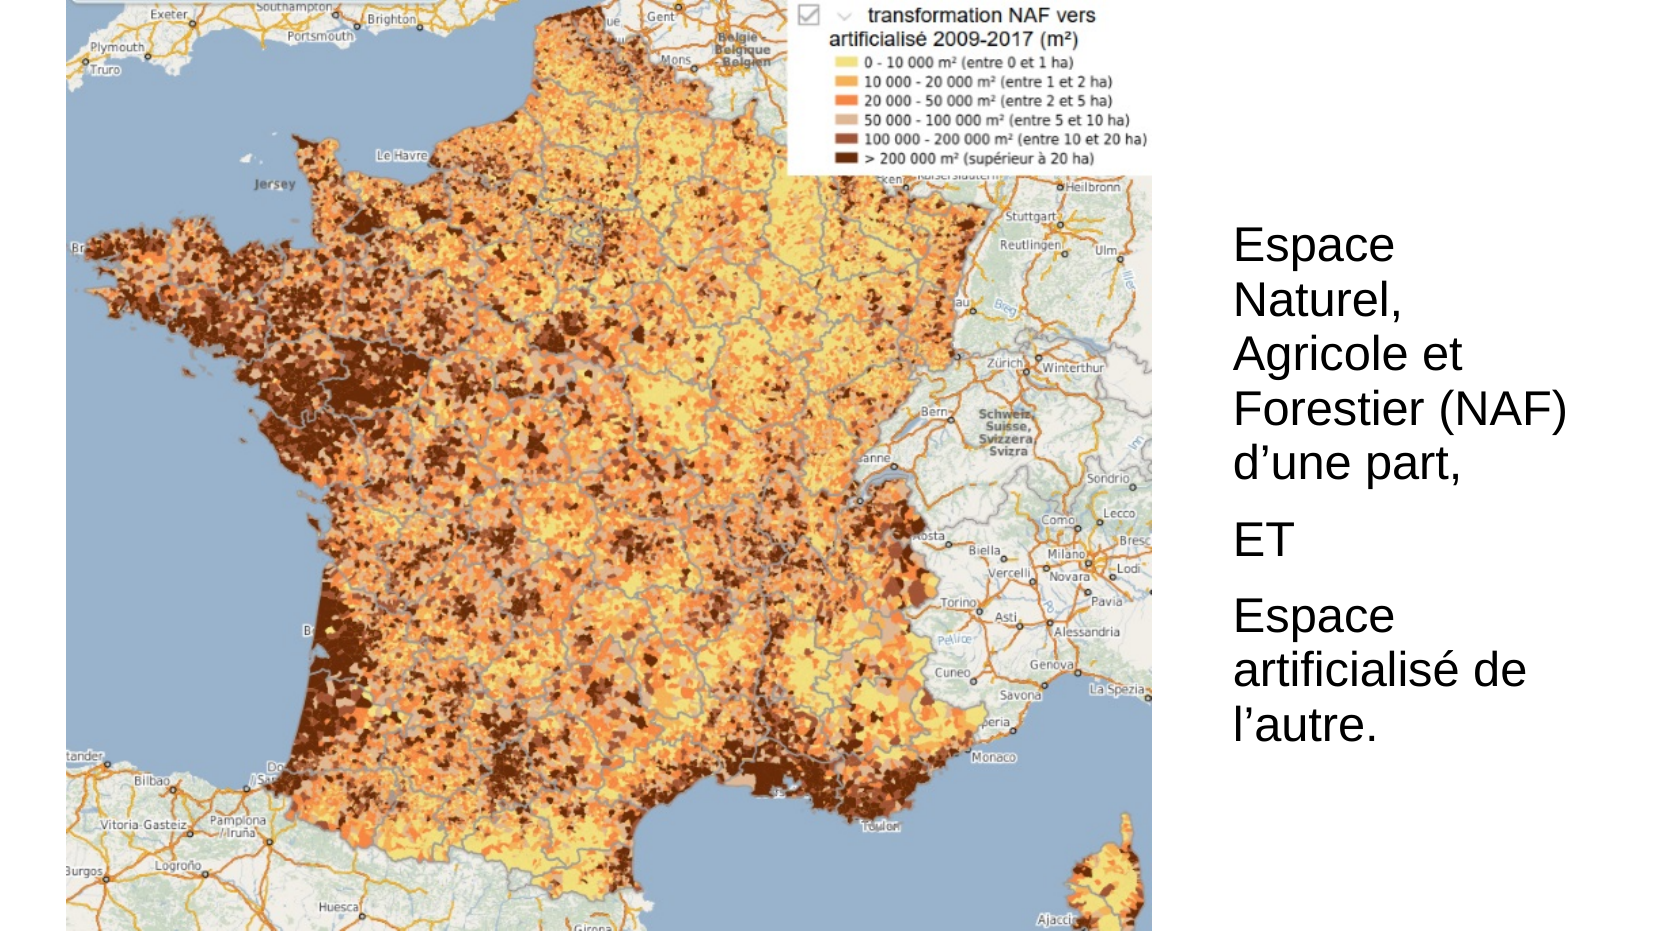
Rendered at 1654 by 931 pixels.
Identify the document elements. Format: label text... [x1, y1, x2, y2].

list Espace Naturel, Agricole et Forestier (NAF) d’une part, ET Espace artificialisé de l’autre. [1181, 217, 1571, 758]
picture [66, 0, 1152, 931]
